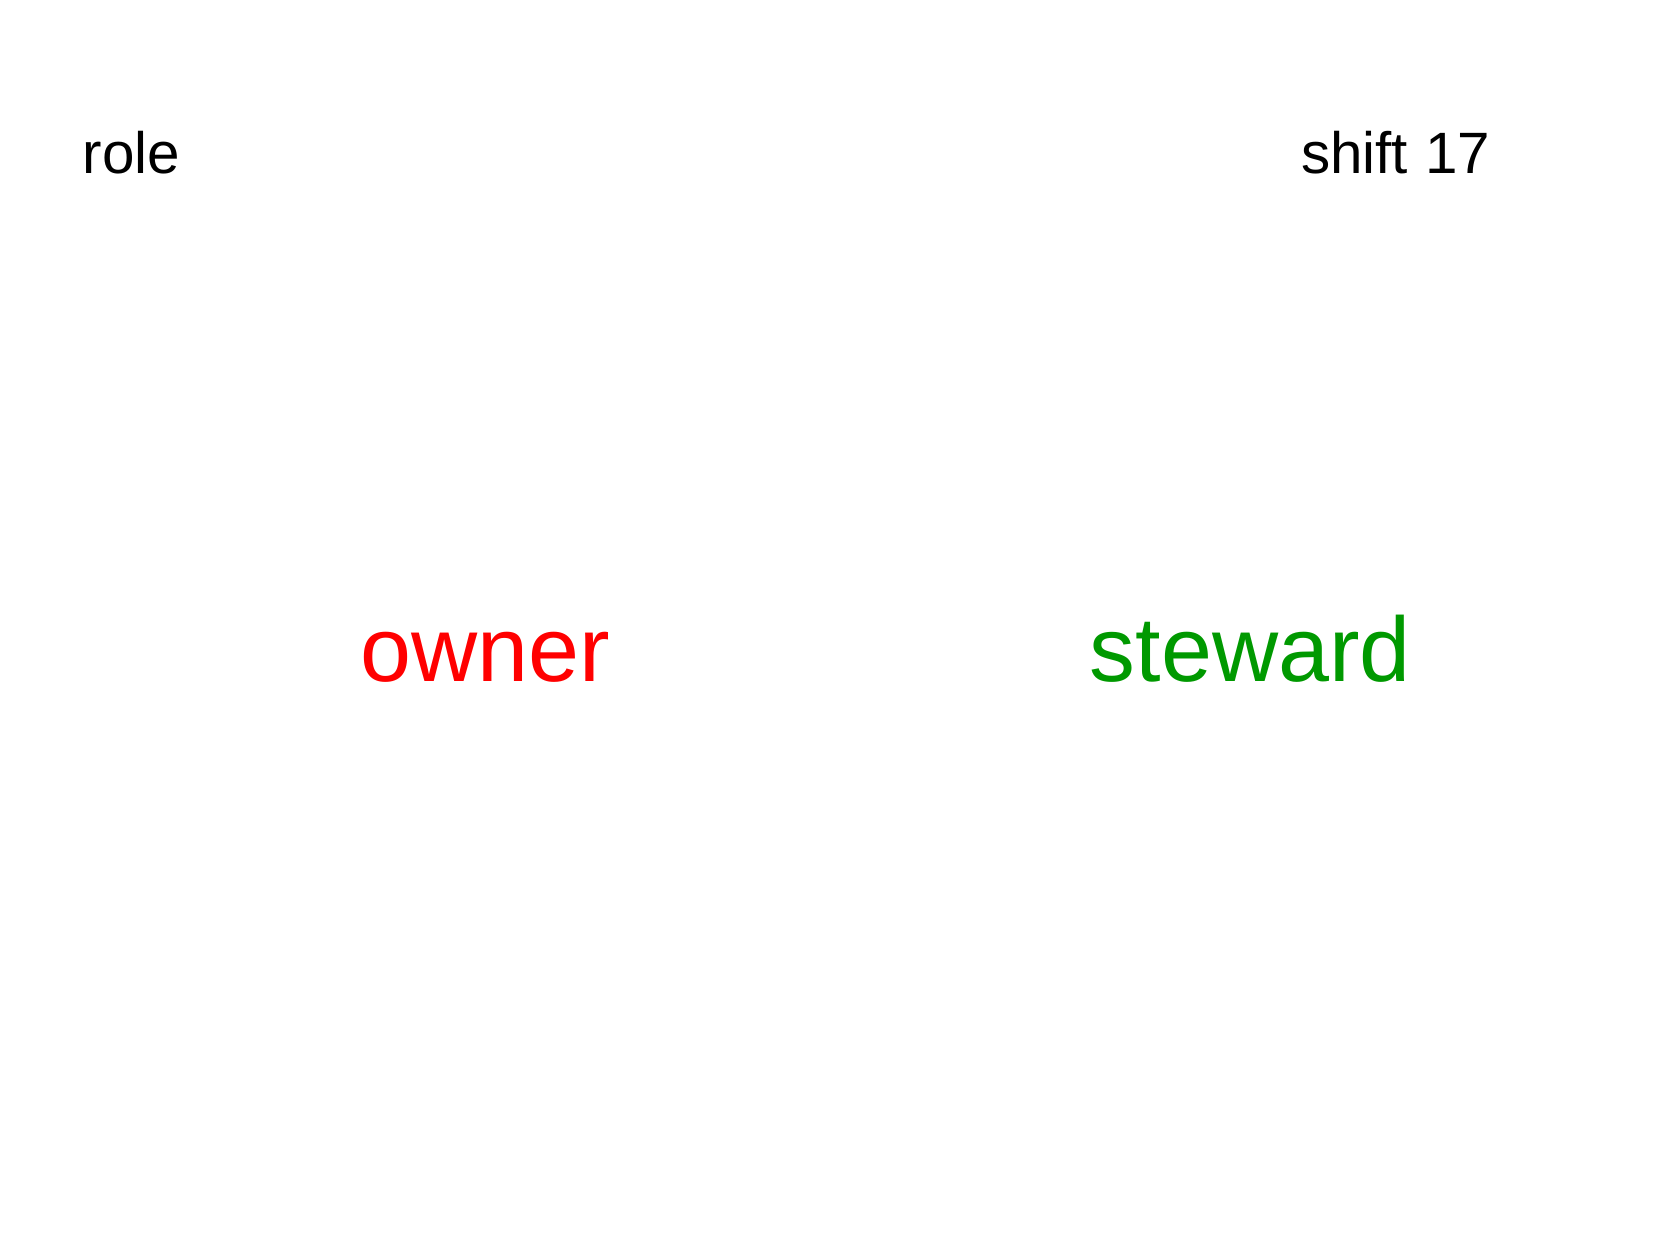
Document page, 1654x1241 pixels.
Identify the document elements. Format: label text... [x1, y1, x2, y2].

title 17 [1425, 49, 1572, 257]
list owner [60, 290, 825, 1010]
list steward [825, 290, 1606, 1010]
title role [82, 49, 767, 257]
title shift [767, 49, 1409, 257]
